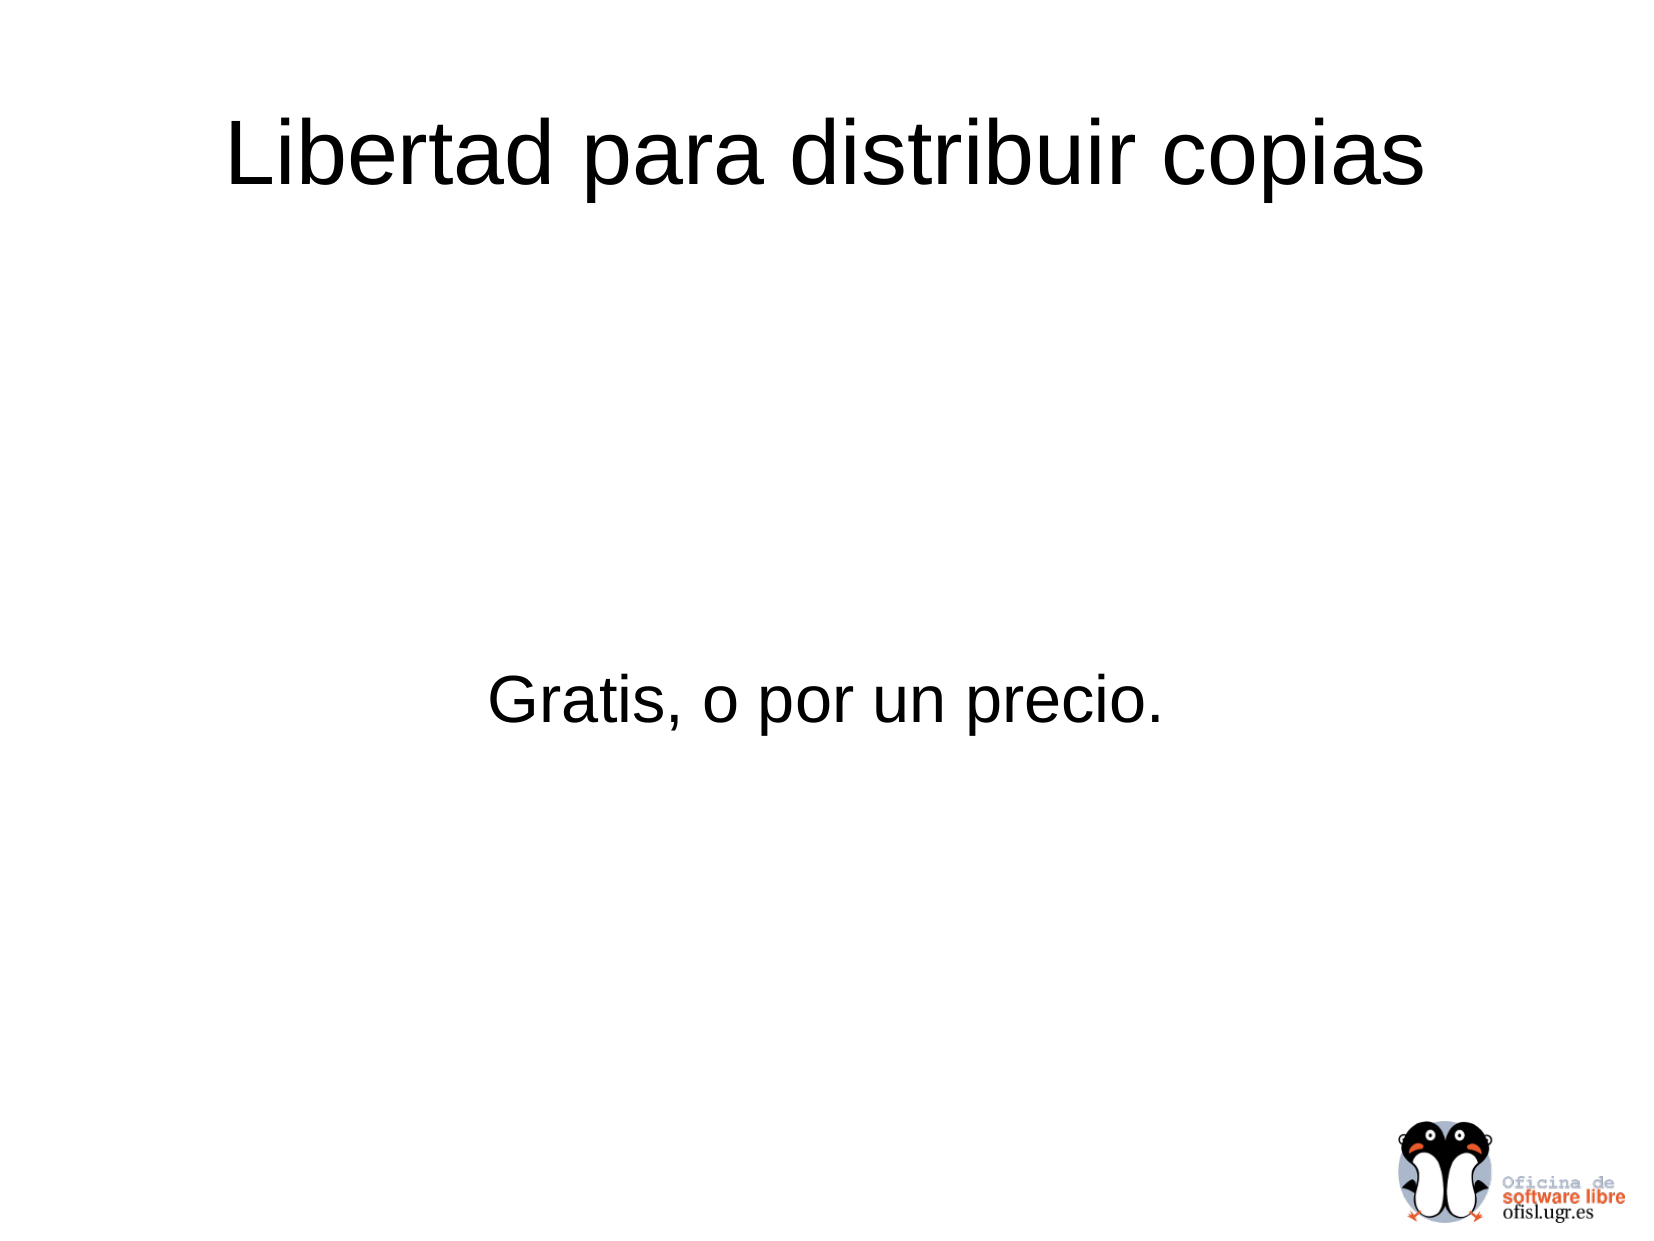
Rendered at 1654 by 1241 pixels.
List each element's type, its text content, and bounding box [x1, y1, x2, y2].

subtitle Gratis, o por un precio. [82, 297, 1571, 1102]
title Libertad para distribuir copias [82, 56, 1571, 250]
picture [1398, 1121, 1625, 1223]
